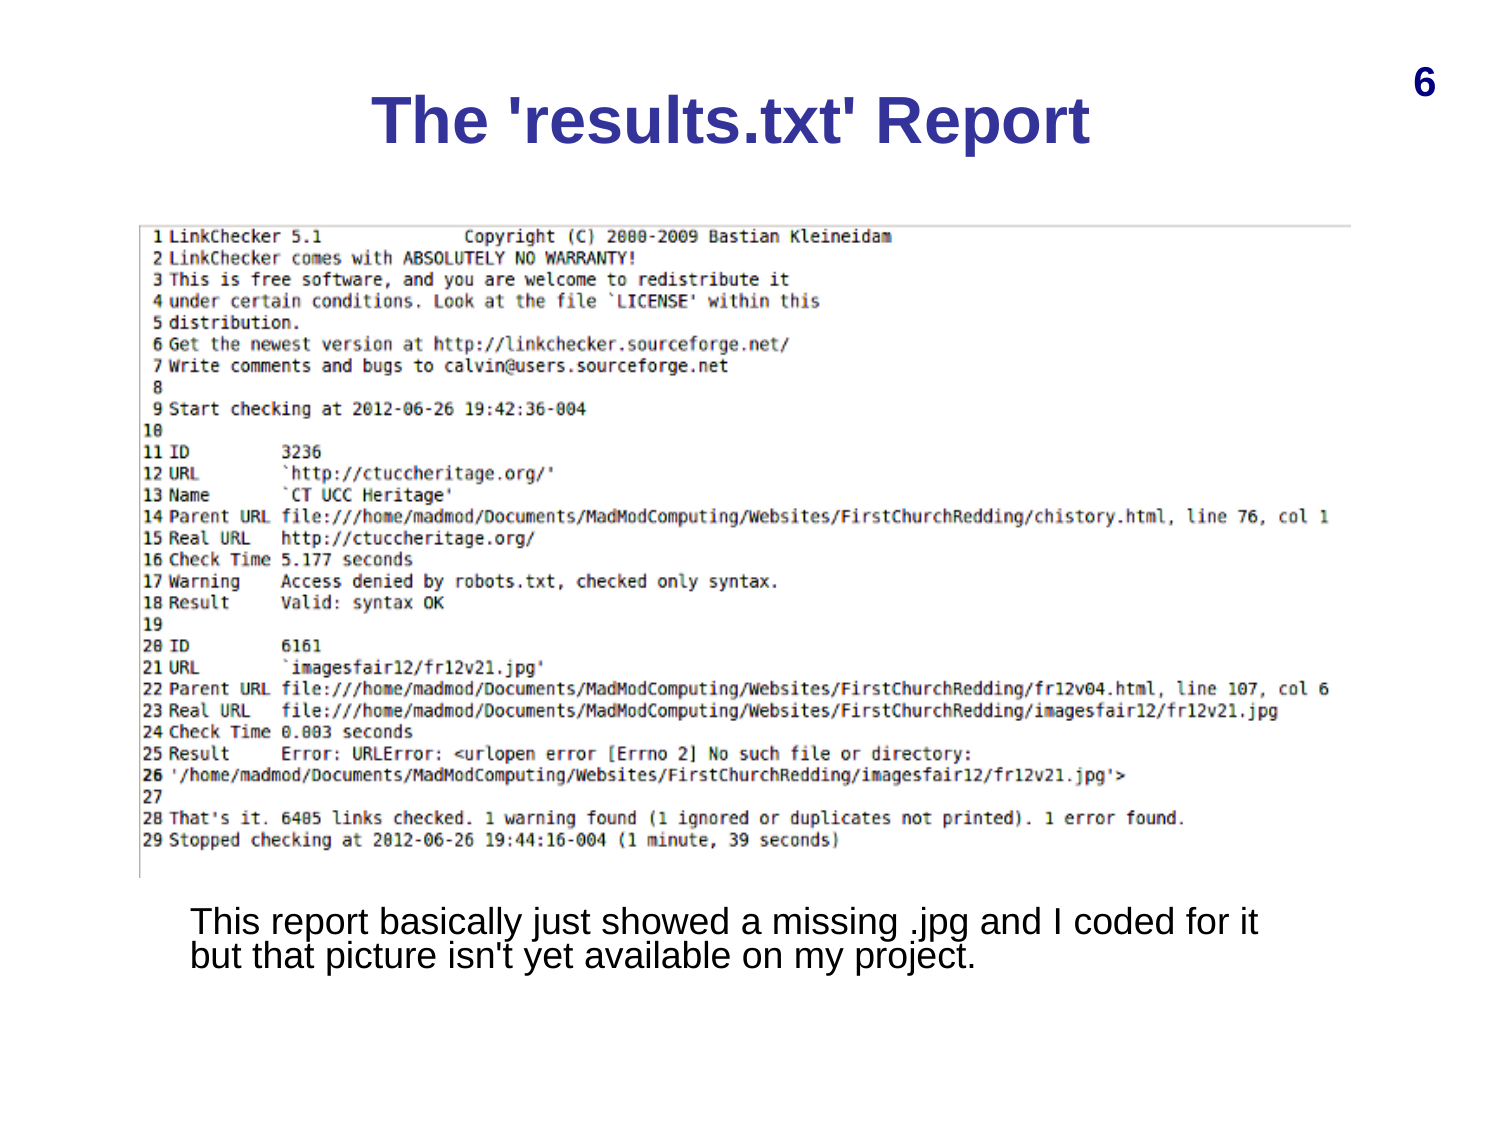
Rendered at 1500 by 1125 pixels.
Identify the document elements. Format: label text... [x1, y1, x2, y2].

title The 'results.txt' Report [225, 75, 1238, 166]
text_box 6 [1387, 47, 1463, 113]
picture [139, 224, 1351, 878]
list This report basically just showed a missing .jpg and I coded for it but that picture isn't yet available on my project. [112, 900, 1313, 1013]
